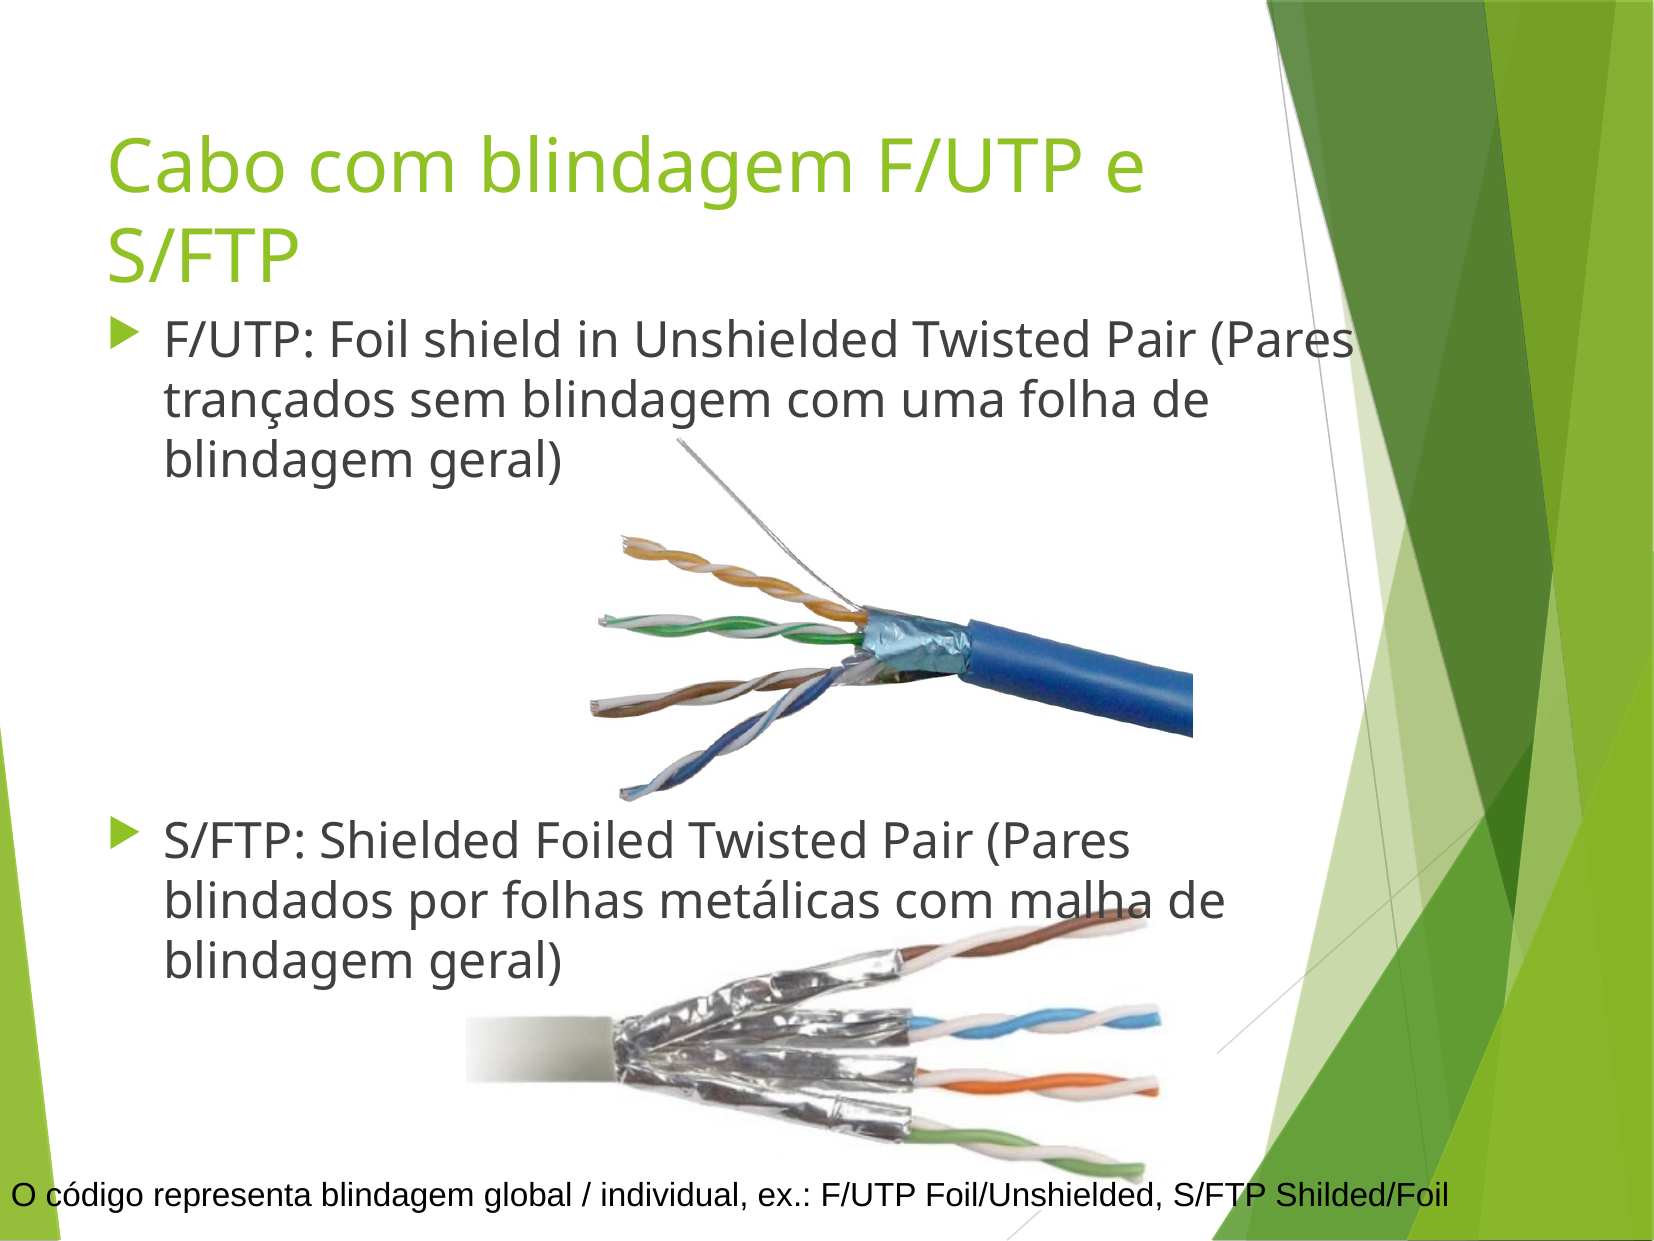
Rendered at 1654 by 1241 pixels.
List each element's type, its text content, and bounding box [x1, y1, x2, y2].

list F/UTP: Foil shield in Unshielded Twisted Pair (Pares trançados sem blindagem com uma folha de blindagem geral) S/FTP: Shielded Foiled Twisted Pair (Pares blindados por folhas metálicas com malha de blindagem geral) [91, 300, 1381, 1169]
title Cabo com blindagem F/UTP e S/FTP [91, 110, 1258, 300]
list F/UTP: Foil shield in Unshielded Twisted Pair (Pares trançados sem blindagem com uma folha de blindagem geral) S/FTP: Shielded Foiled Twisted Pair (Pares blindados por folhas metálicas com malha de blindagem geral) [91, 1222, 1381, 1232]
text_box O código representa blindagem global / individual, ex.: F/UTP Foil/Unshielded, S/FTP Shilded/Foil [0, 1169, 1580, 1222]
